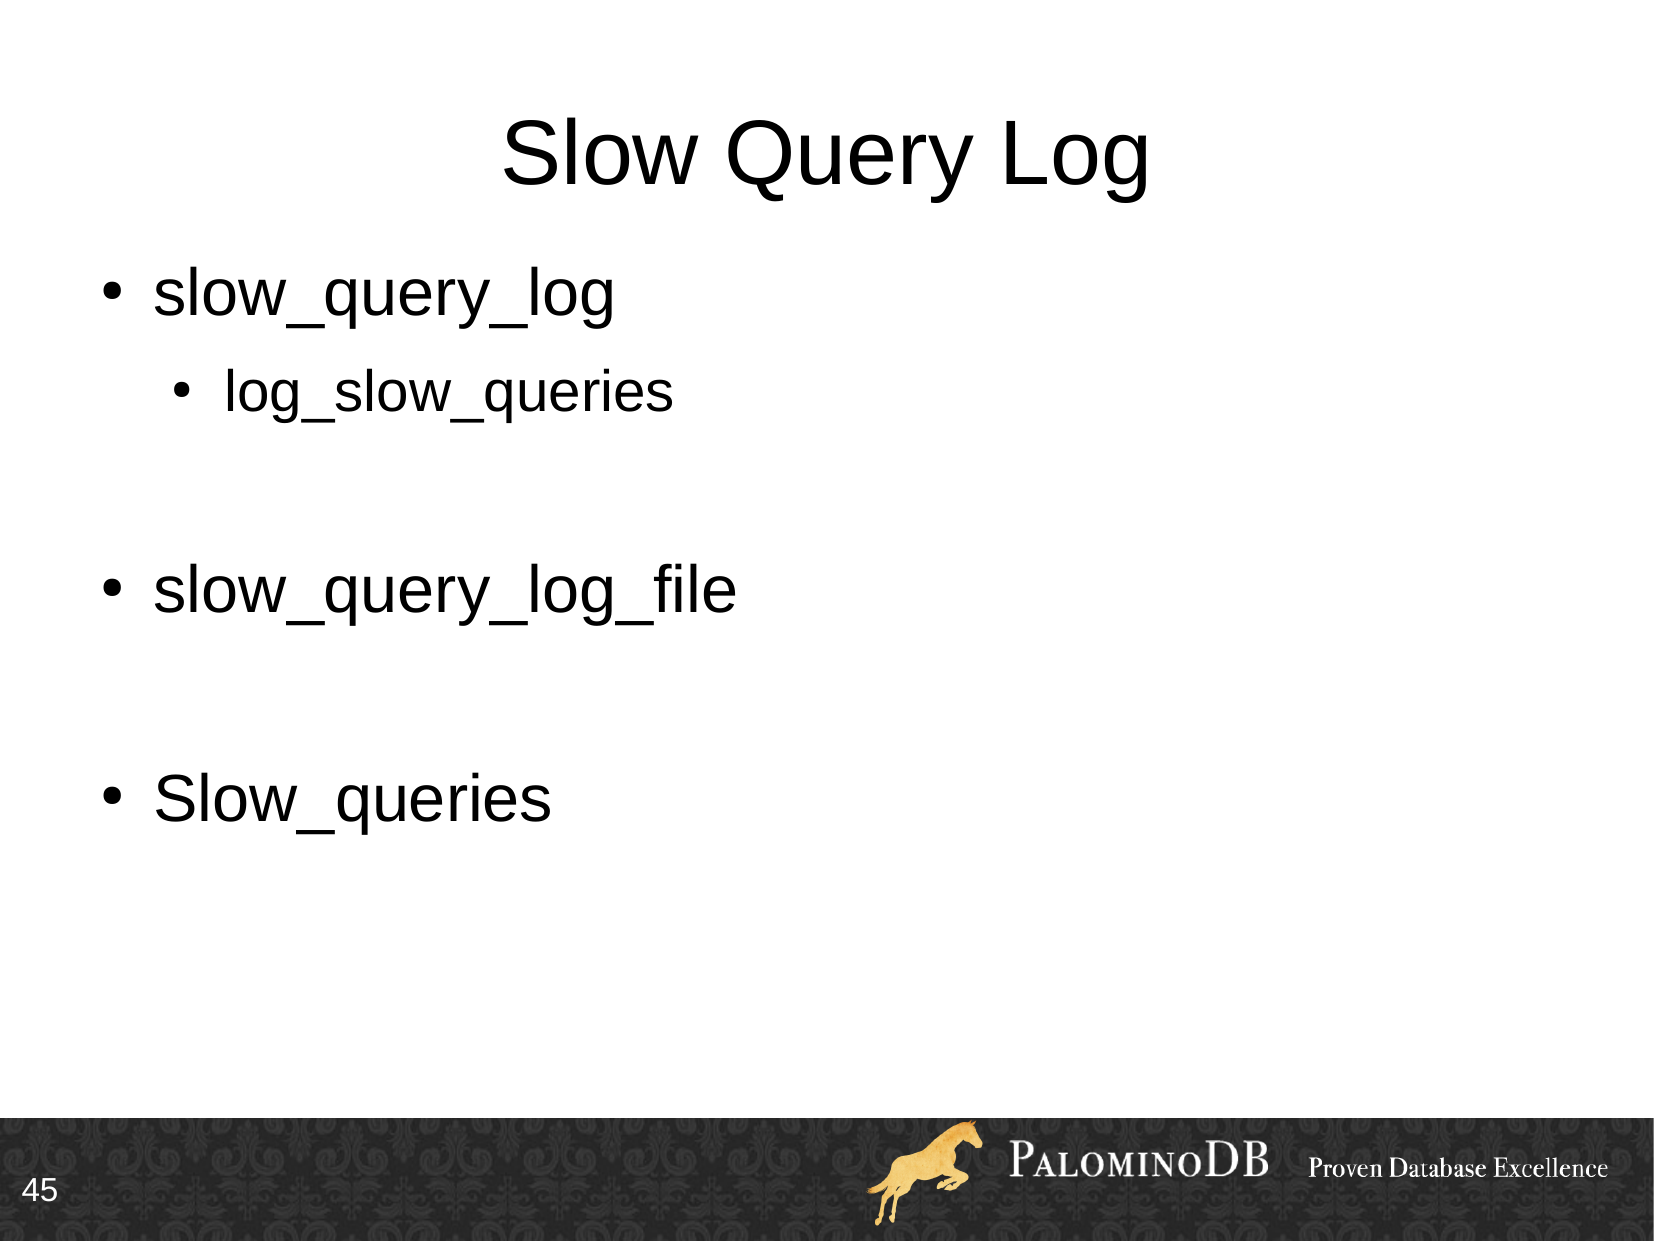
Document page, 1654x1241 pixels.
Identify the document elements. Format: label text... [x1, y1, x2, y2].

picture [0, 1109, 1654, 1241]
title Slow Query Log [82, 49, 1571, 254]
list slow_query_log log_slow_queries slow_query_log_file Slow_queries [82, 254, 1571, 1074]
